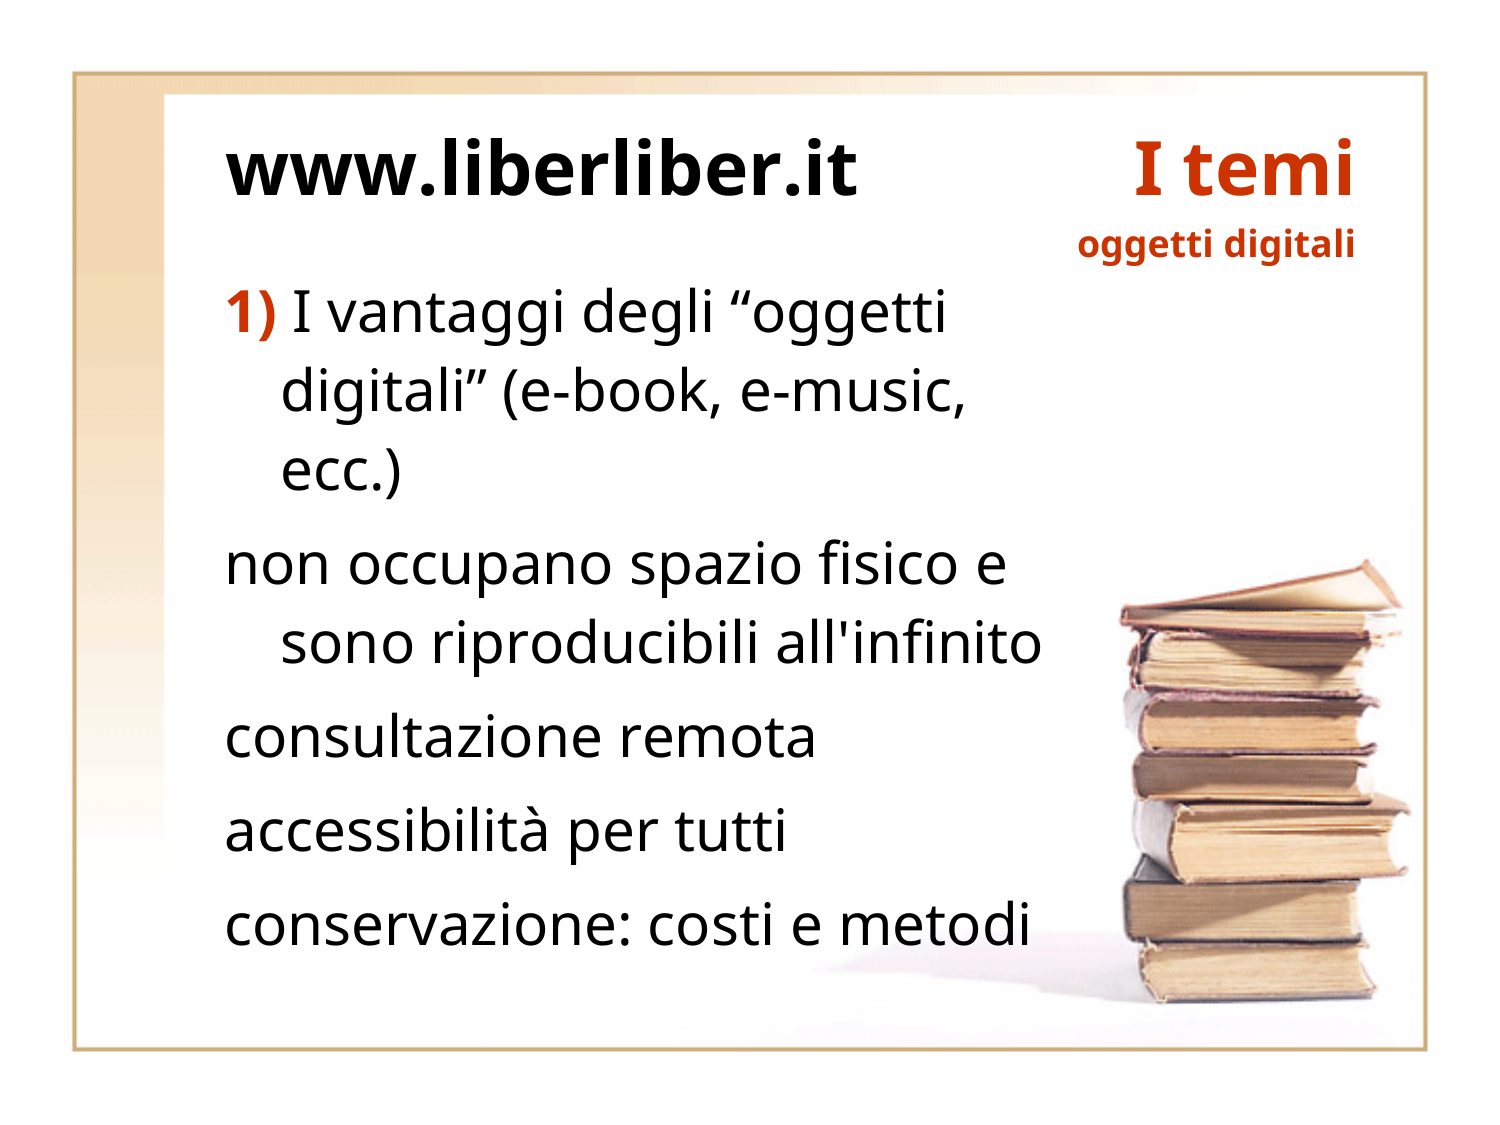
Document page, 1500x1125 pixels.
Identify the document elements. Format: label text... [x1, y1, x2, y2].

list 1) I vantaggi degli “oggetti digitali” (e-book, e-music, ecc.) non occupano spazio fisico e sono riproducibili all'infinito consultazione remota accessibilità per tutti conservazione: costi e metodi [209, 268, 1073, 1035]
title www.liberliber.it I temi oggetti digitali [208, 116, 1372, 268]
picture [0, 0, 1500, 1125]
